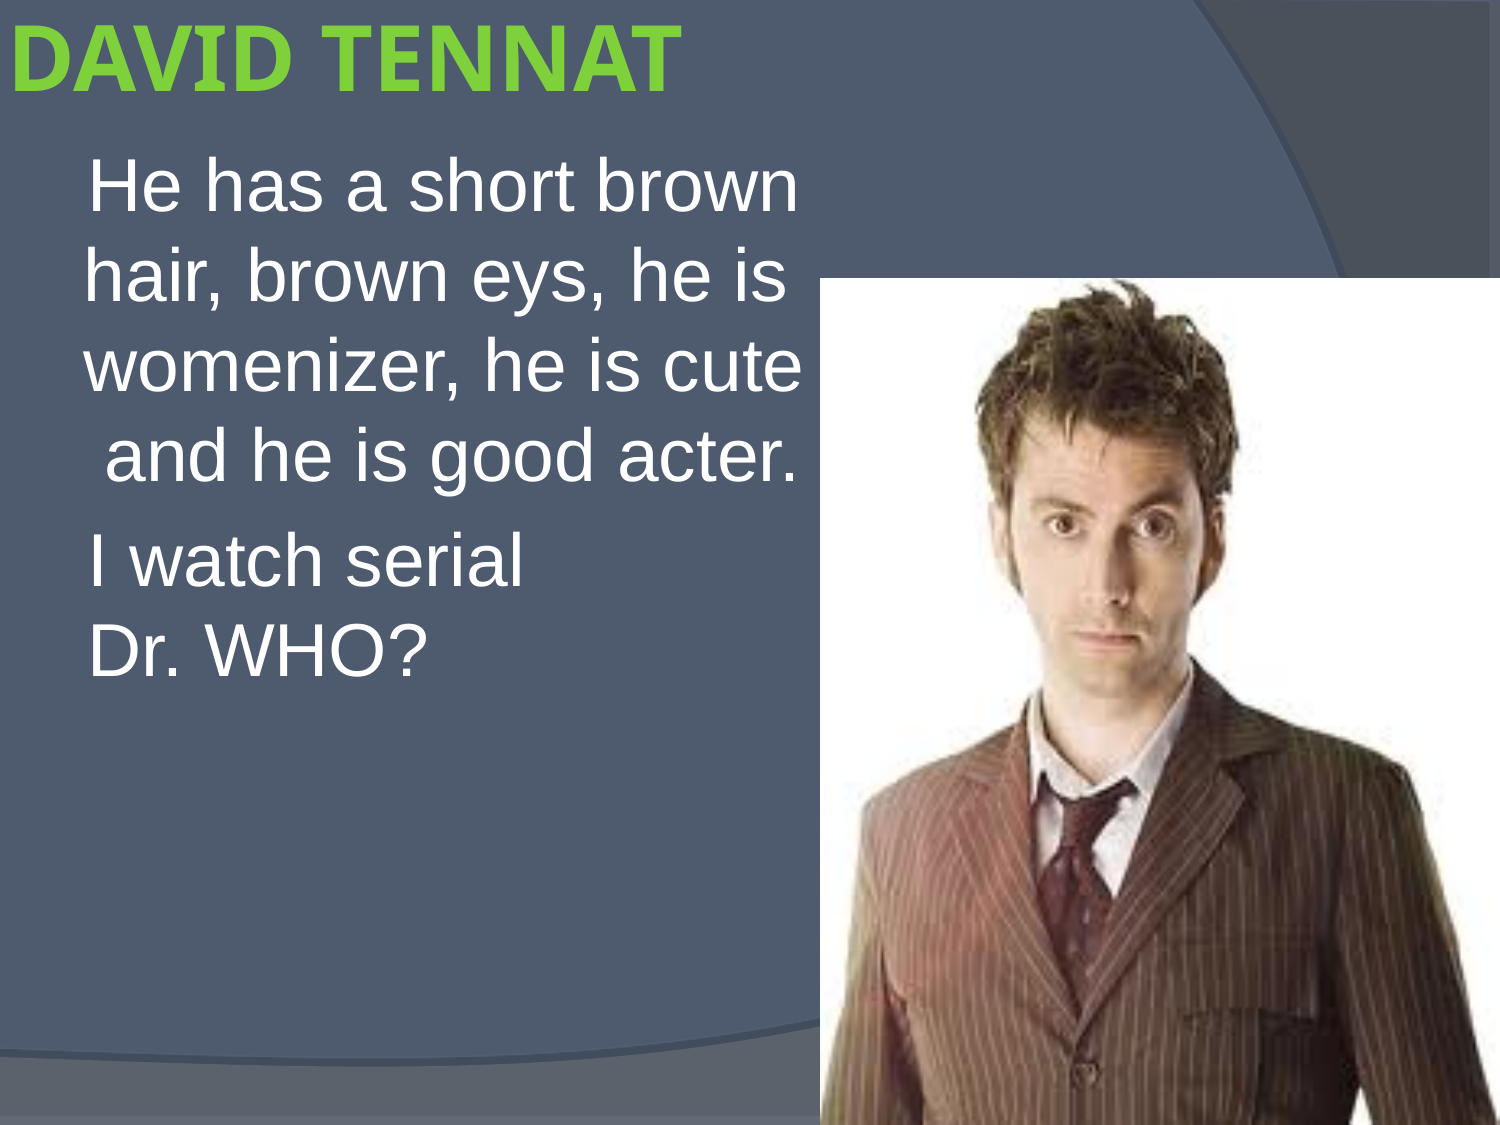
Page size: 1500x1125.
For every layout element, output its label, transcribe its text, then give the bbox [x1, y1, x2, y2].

list He has a short brown hair, brown eys, he is womenizer, he is cute and he is good acter. I watch serial Dr. WHO? [0, 128, 839, 1125]
title DAVID TENNAT [0, 0, 739, 128]
picture [820, 278, 1500, 1125]
